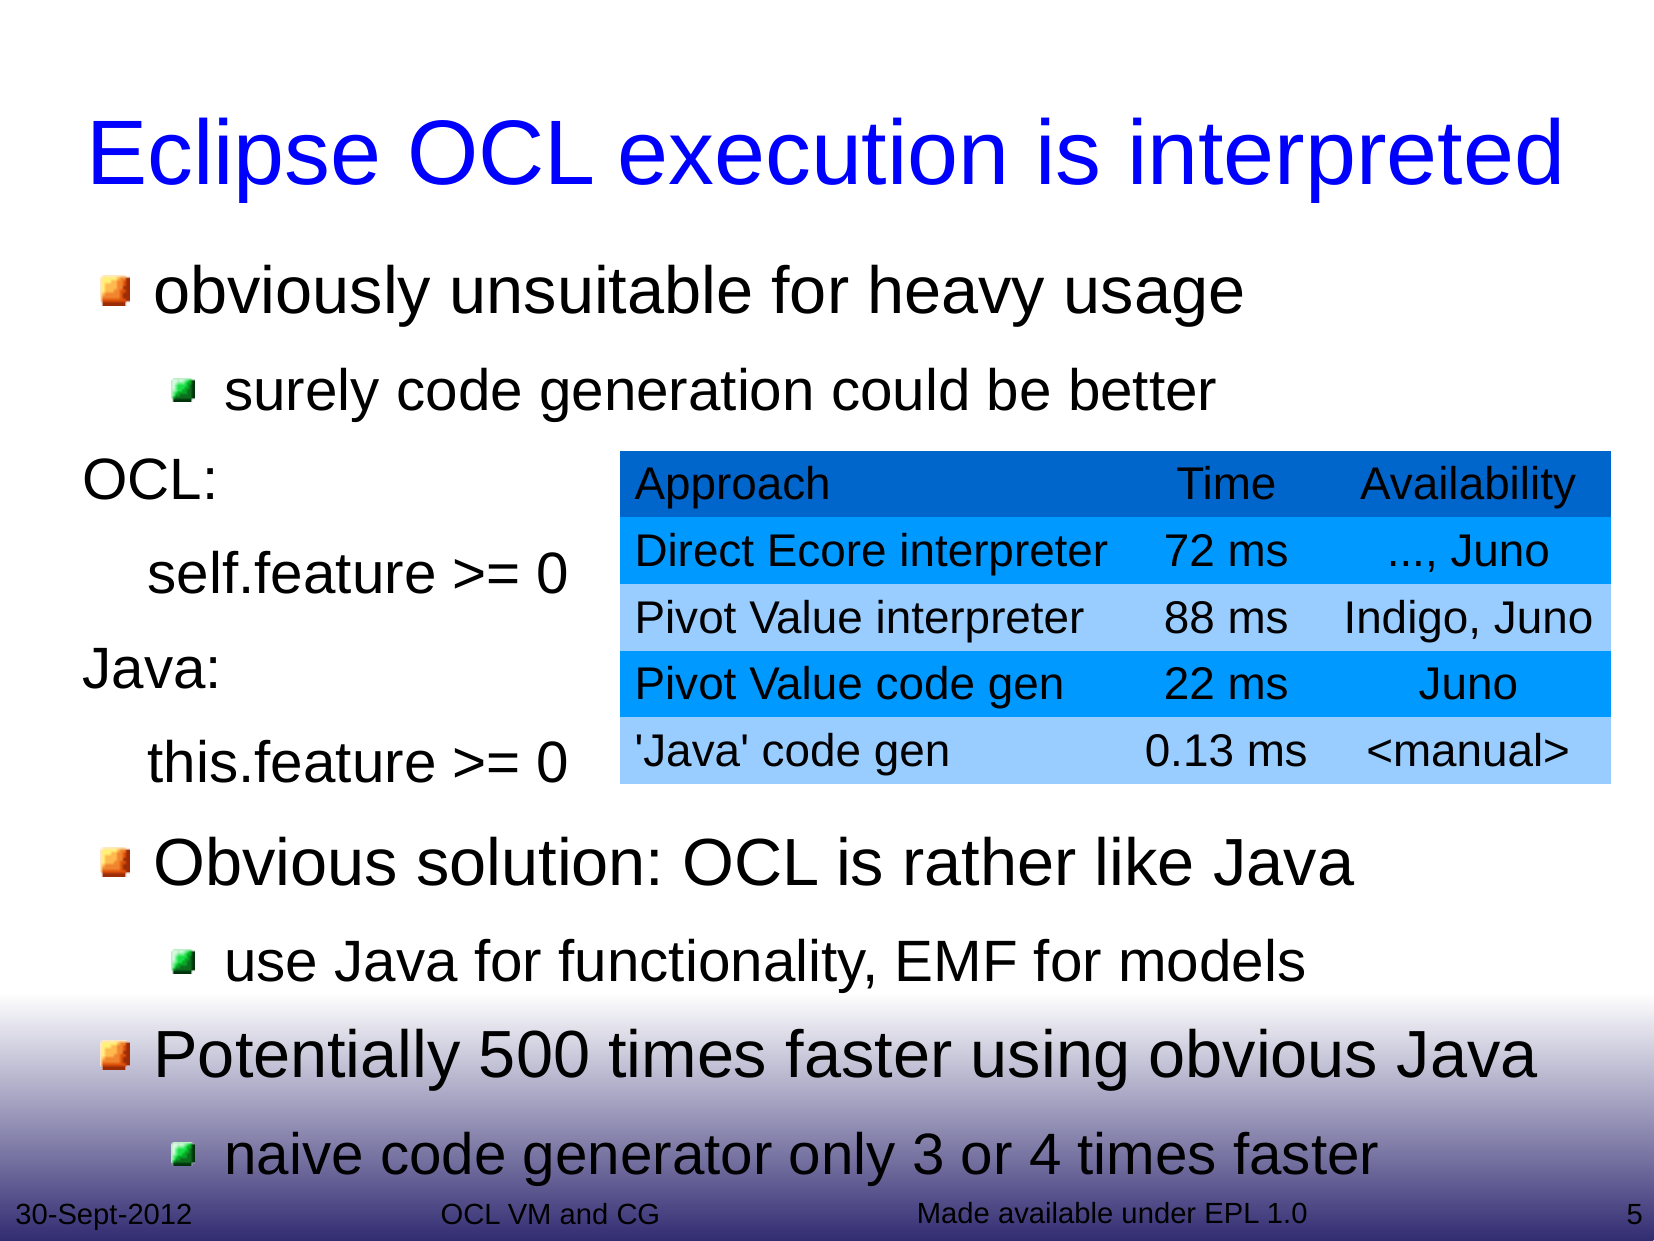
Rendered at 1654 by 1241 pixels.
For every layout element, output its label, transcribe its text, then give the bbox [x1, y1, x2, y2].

table_cell Juno [1325, 651, 1611, 717]
list obviously unsuitable for heavy usage surely code generation could be better OCL: self.feature >= 0 Java: this.feature >= 0 Obvious solution: OCL is rather like Java use Java for functionality, EMF for models Potentially 500 times faster using obvious Java naive code generator only 3 or 4 times faster [82, 253, 1571, 1186]
table_header Availability [1325, 451, 1611, 517]
table_cell 88 ms [1127, 584, 1325, 651]
table_header Time [1127, 451, 1325, 517]
table_cell Direct Ecore interpreter [620, 517, 1127, 584]
title Eclipse OCL execution is interpreted [82, 49, 1571, 253]
table_cell 0.13 ms [1127, 717, 1325, 784]
table_header Approach [620, 451, 1127, 517]
table_cell 72 ms [1127, 517, 1325, 584]
table_cell 22 ms [1127, 651, 1325, 717]
table_cell Pivot Value code gen [620, 651, 1127, 717]
table_cell Indigo, Juno [1325, 584, 1611, 651]
table_cell 'Java' code gen [620, 717, 1127, 784]
table_cell <manual> [1325, 717, 1611, 784]
table_cell ..., Juno [1325, 517, 1611, 584]
table_cell Pivot Value interpreter [620, 584, 1127, 651]
